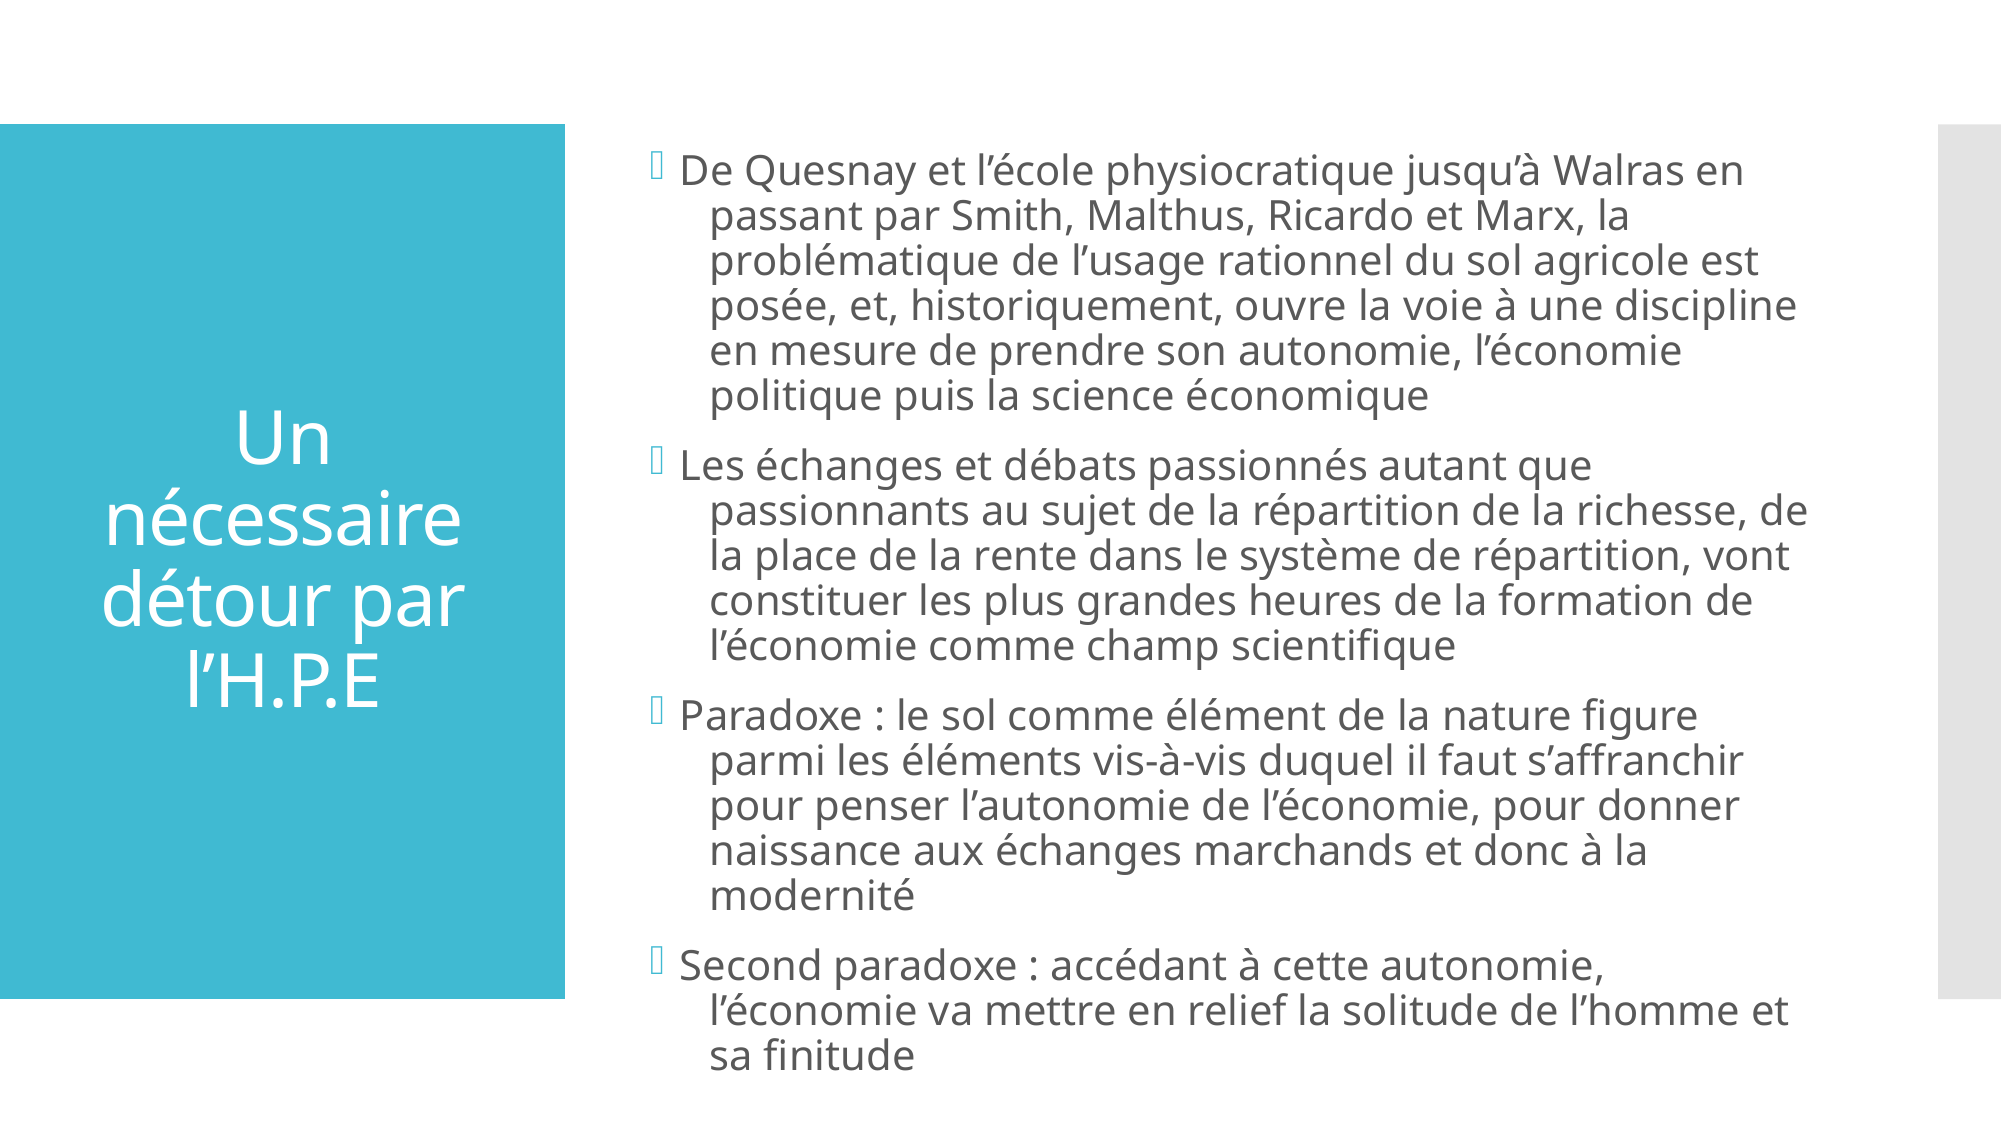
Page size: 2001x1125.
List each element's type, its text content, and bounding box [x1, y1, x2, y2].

title Un nécessaire détour par l’H.P.E [41, 184, 526, 940]
list De Quesnay et l’école physiocratique jusqu’à Walras en passant par Smith, Malthus, Ricardo et Marx, la problématique de l’usage rationnel du sol agricole est posée, et, historiquement, ouvre la voie à une discipline en mesure de prendre son autonomie, l’économie politique puis la science économique Les échanges et débats passionnés autant que passionnants au sujet de la répartition de la richesse, de la place de la rente dans le système de répartition, vont constituer les plus grandes heures de la formation de l’économie comme champ scientifique Paradoxe : le sol comme élément de la nature figure parmi les éléments vis-à-vis duquel il faut s’affranchir pour penser l’autonomie de l’économie, pour donner naissance aux échanges marchands et donc à la modernité Second paradoxe : accédant à cette autonomie, l’économie va mettre en relief la solitude de l’homme et sa finitude [634, 141, 1835, 982]
